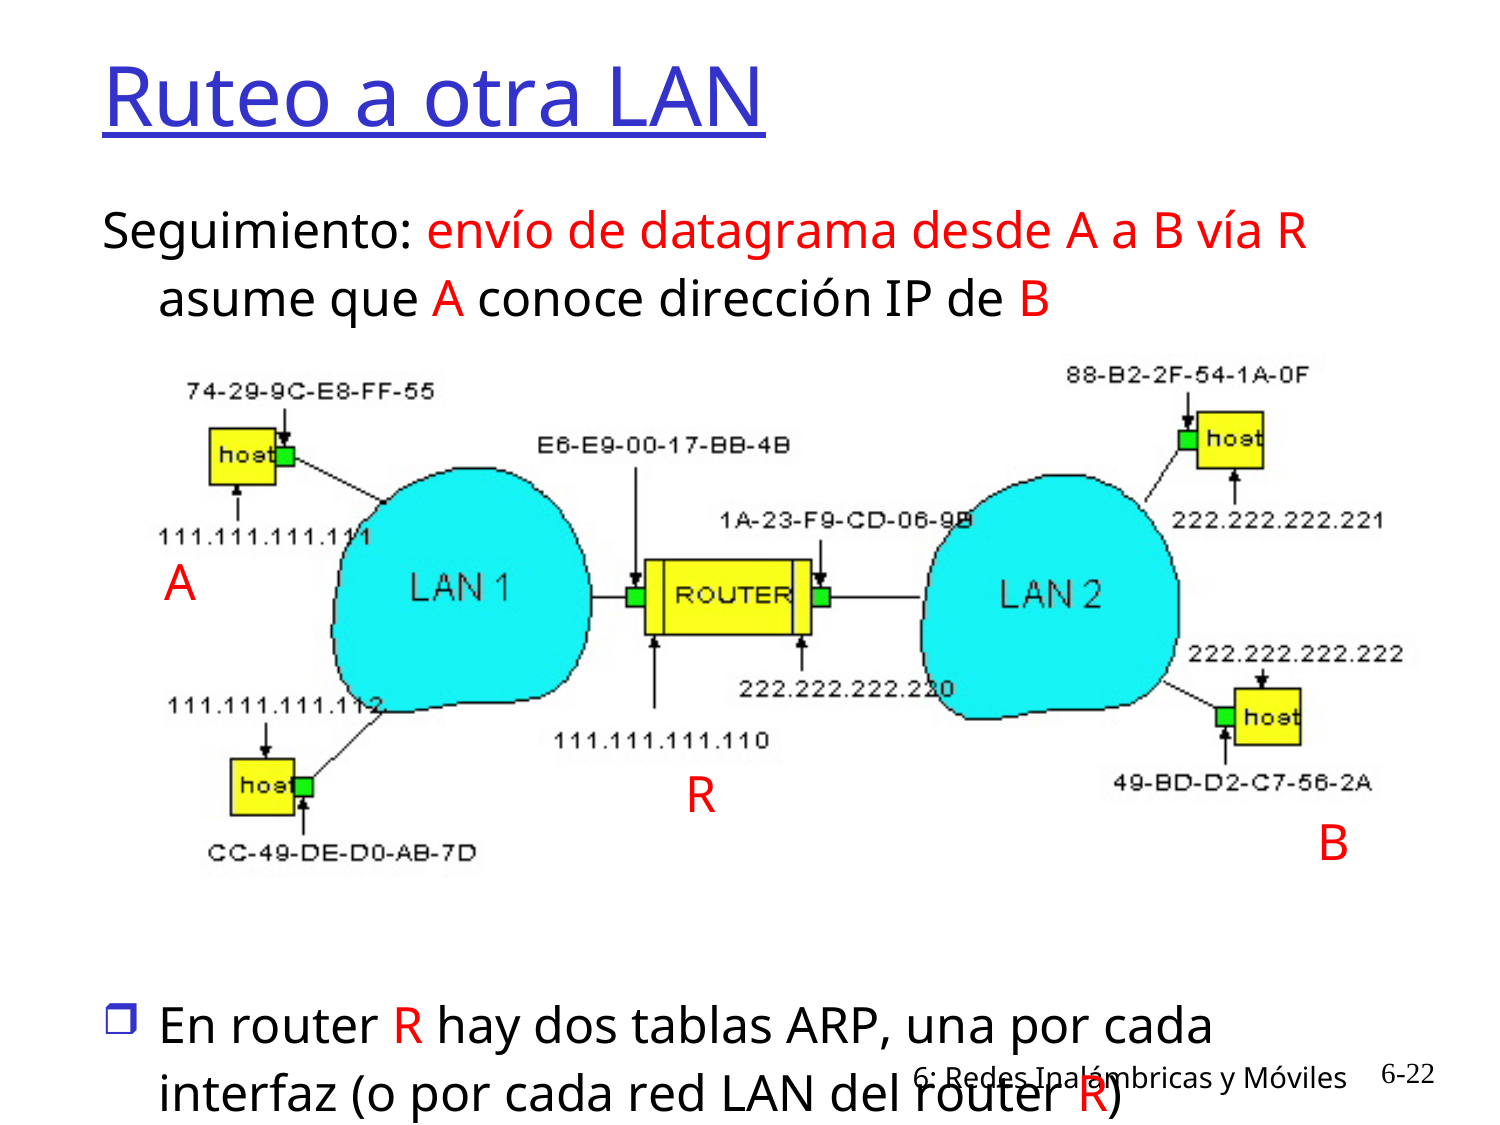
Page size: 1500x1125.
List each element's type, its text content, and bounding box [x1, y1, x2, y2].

text_box R [670, 754, 732, 831]
text_box B [1302, 802, 1365, 878]
list Seguimiento: envío de datagrama desde A a B vía R asume que A conoce dirección IP de B En router R hay dos tablas ARP, una por cada interfaz (o por cada red LAN del router R) [87, 187, 1363, 1014]
title Ruteo a otra LAN [87, 0, 1363, 187]
text_box A [149, 542, 212, 619]
picture [1363, 353, 1438, 878]
